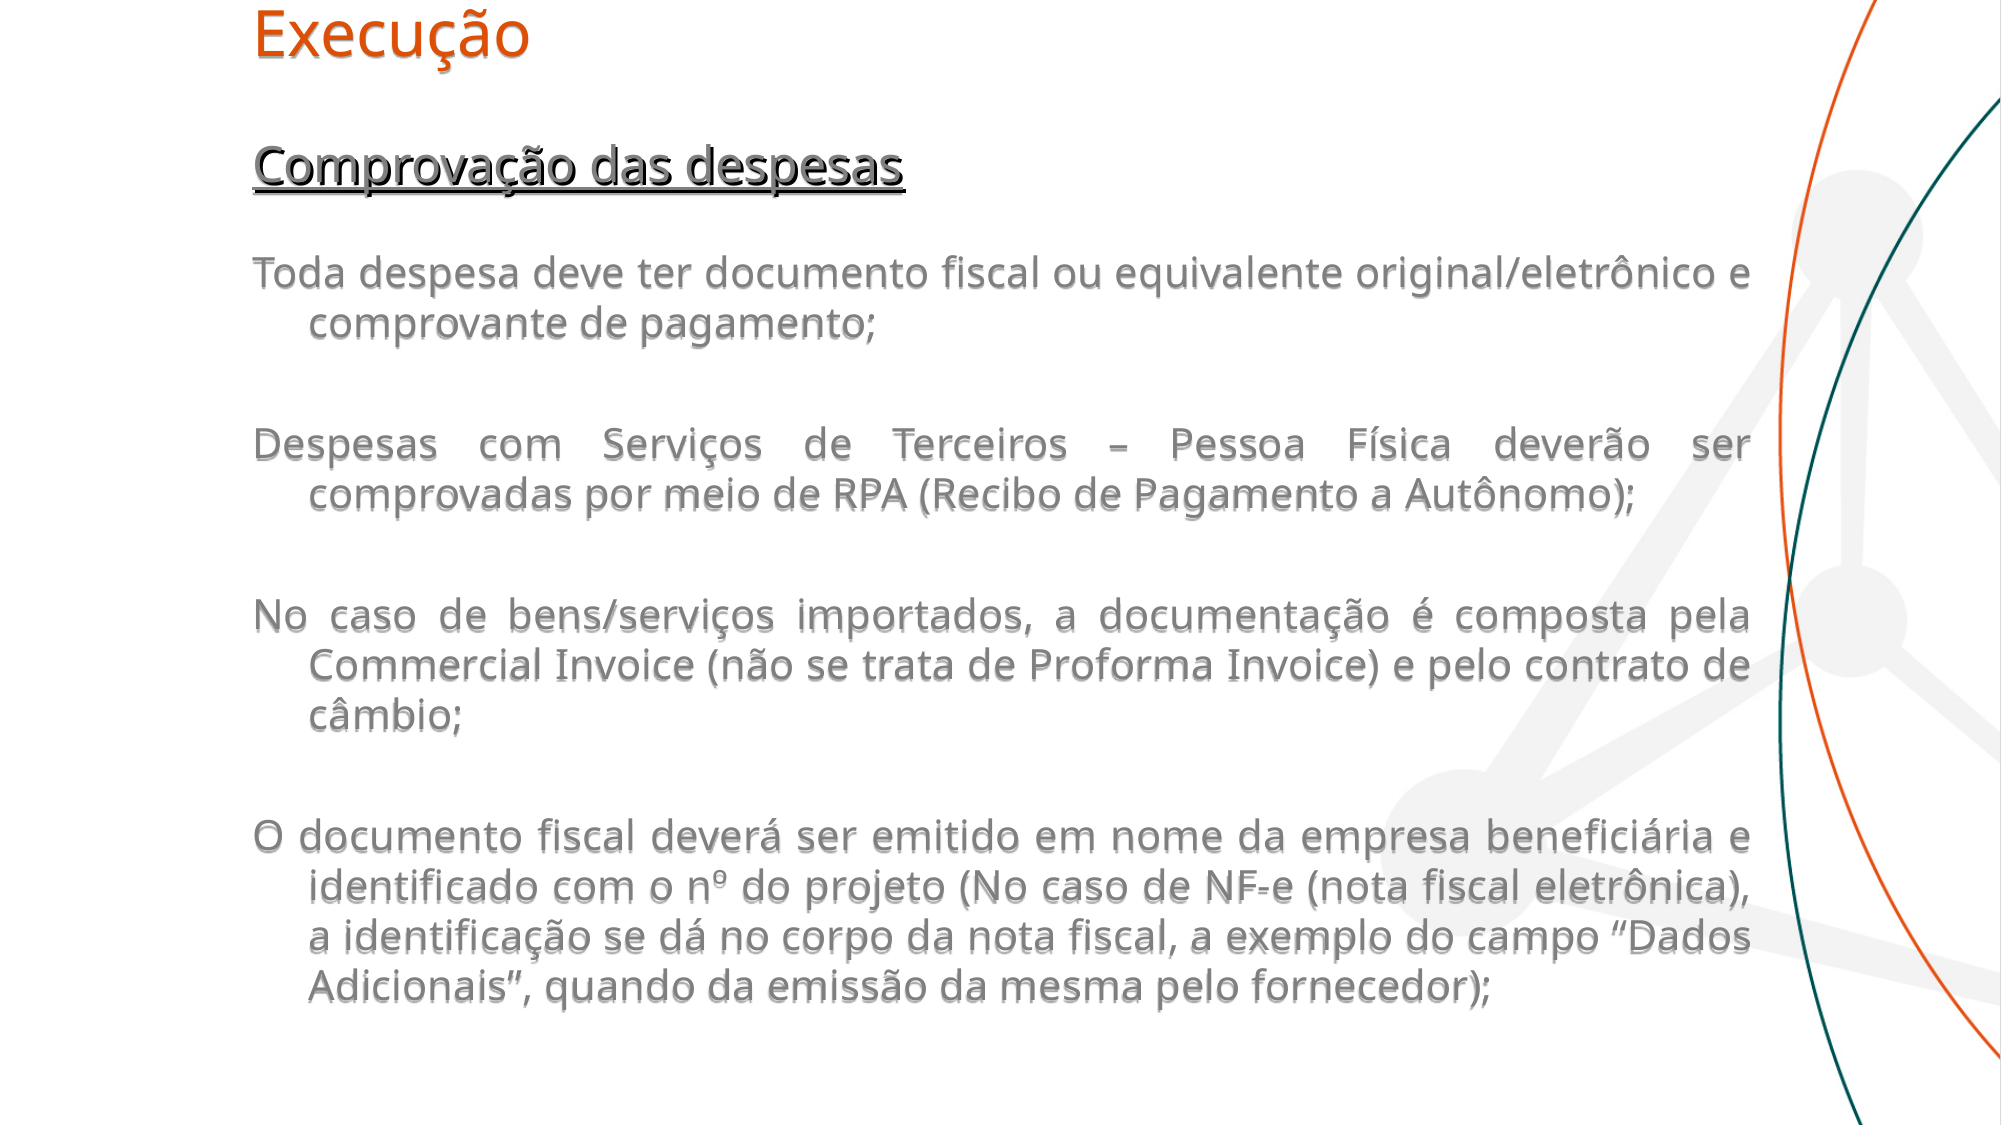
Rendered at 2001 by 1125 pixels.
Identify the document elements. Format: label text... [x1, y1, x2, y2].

text_box Execução [237, 0, 1250, 155]
text_box Toda despesa deve ter documento fiscal ou equivalente original/eletrônico e comprovante de pagamento; Despesas com Serviços de Terceiros – Pessoa Física deverão ser comprovadas por meio de RPA (Recibo de Pagamento a Autônomo); No caso de bens/serviços importados, a documentação é composta pela Commercial Invoice (não se trata de Proforma Invoice) e pelo contrato de câmbio; O documento fiscal deverá ser emitido em nome da empresa beneficiária e identificado com o nº do projeto (No caso de NF-e (nota fiscal eletrônica), a identificação se dá no corpo da nota fiscal, a exemplo do campo “Dados Adicionais”, quando da emissão da mesma pelo fornecedor); [237, 237, 1768, 1047]
text_box Comprovação das despesas [237, 125, 1154, 202]
